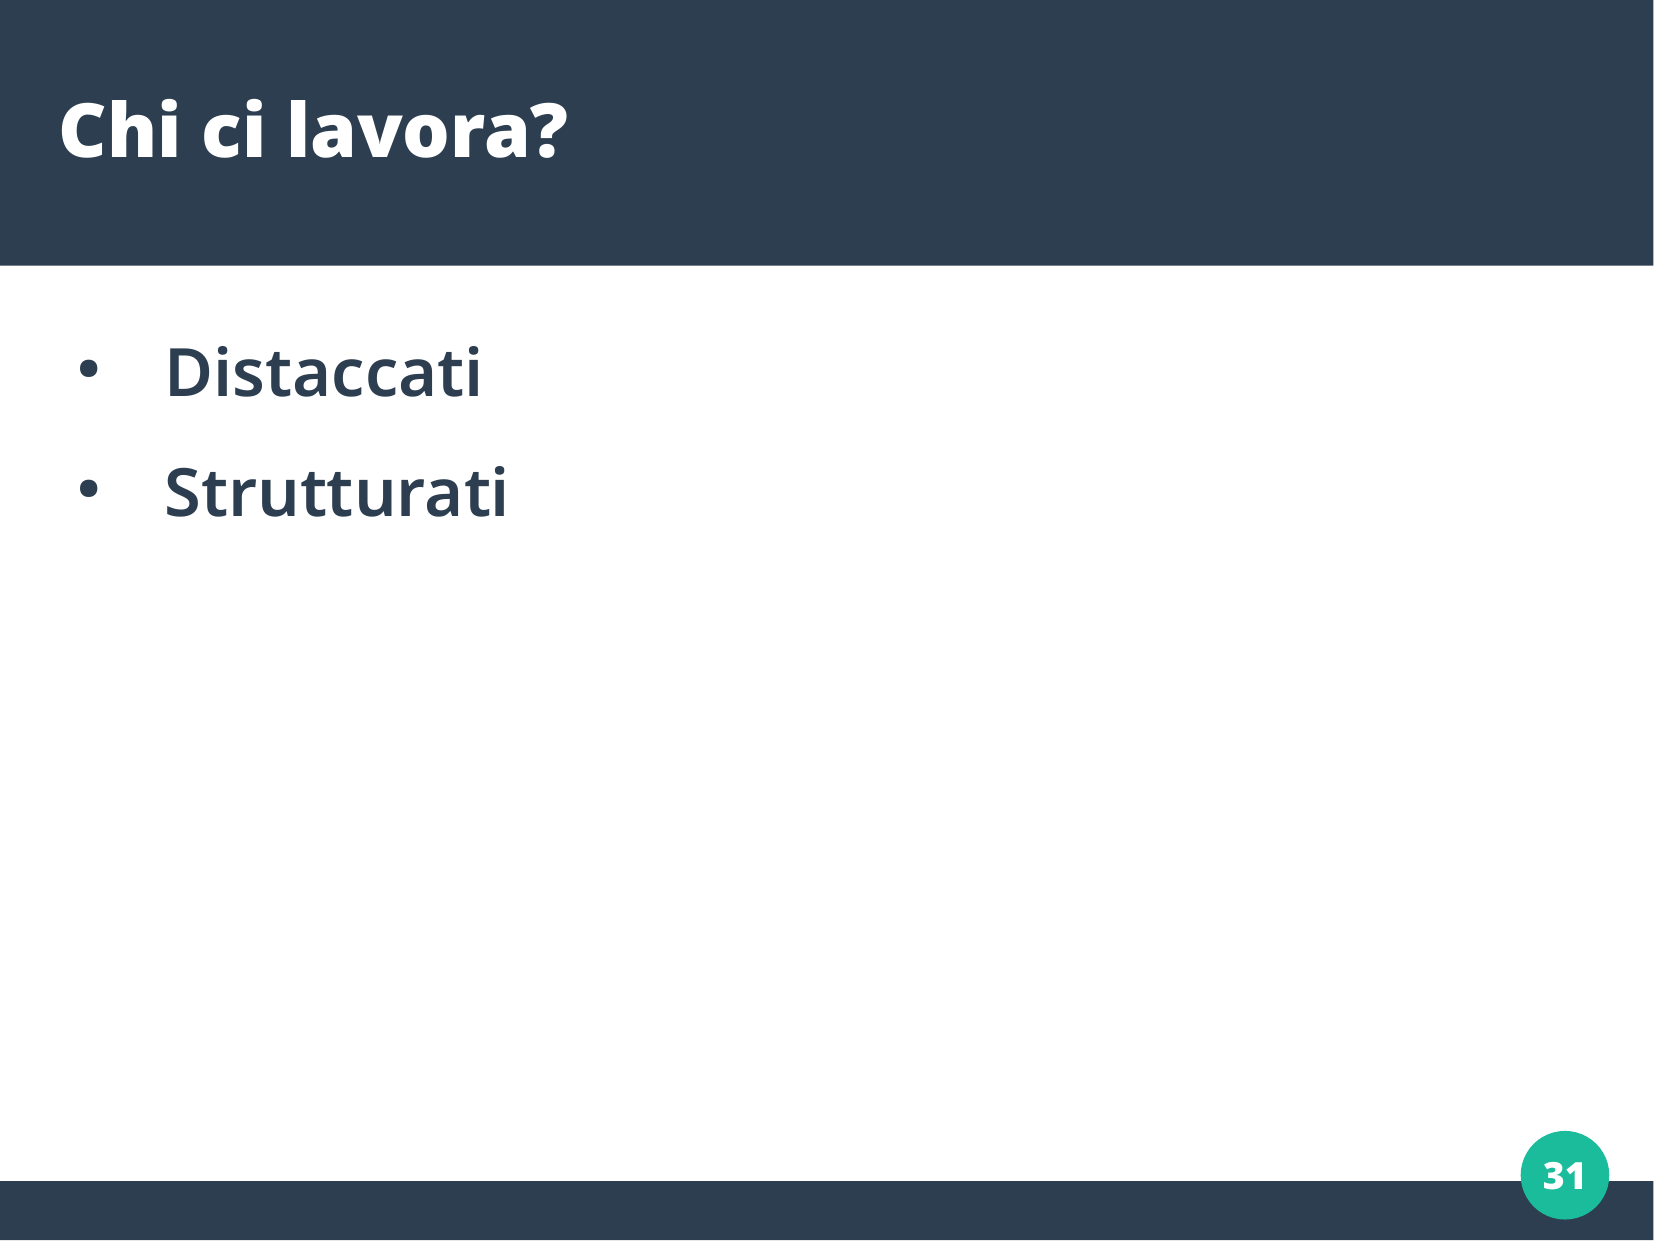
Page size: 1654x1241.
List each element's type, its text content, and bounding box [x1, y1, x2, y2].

title Chi ci lavora? [59, 49, 1595, 207]
list Distaccati Strutturati [59, 324, 1571, 1152]
